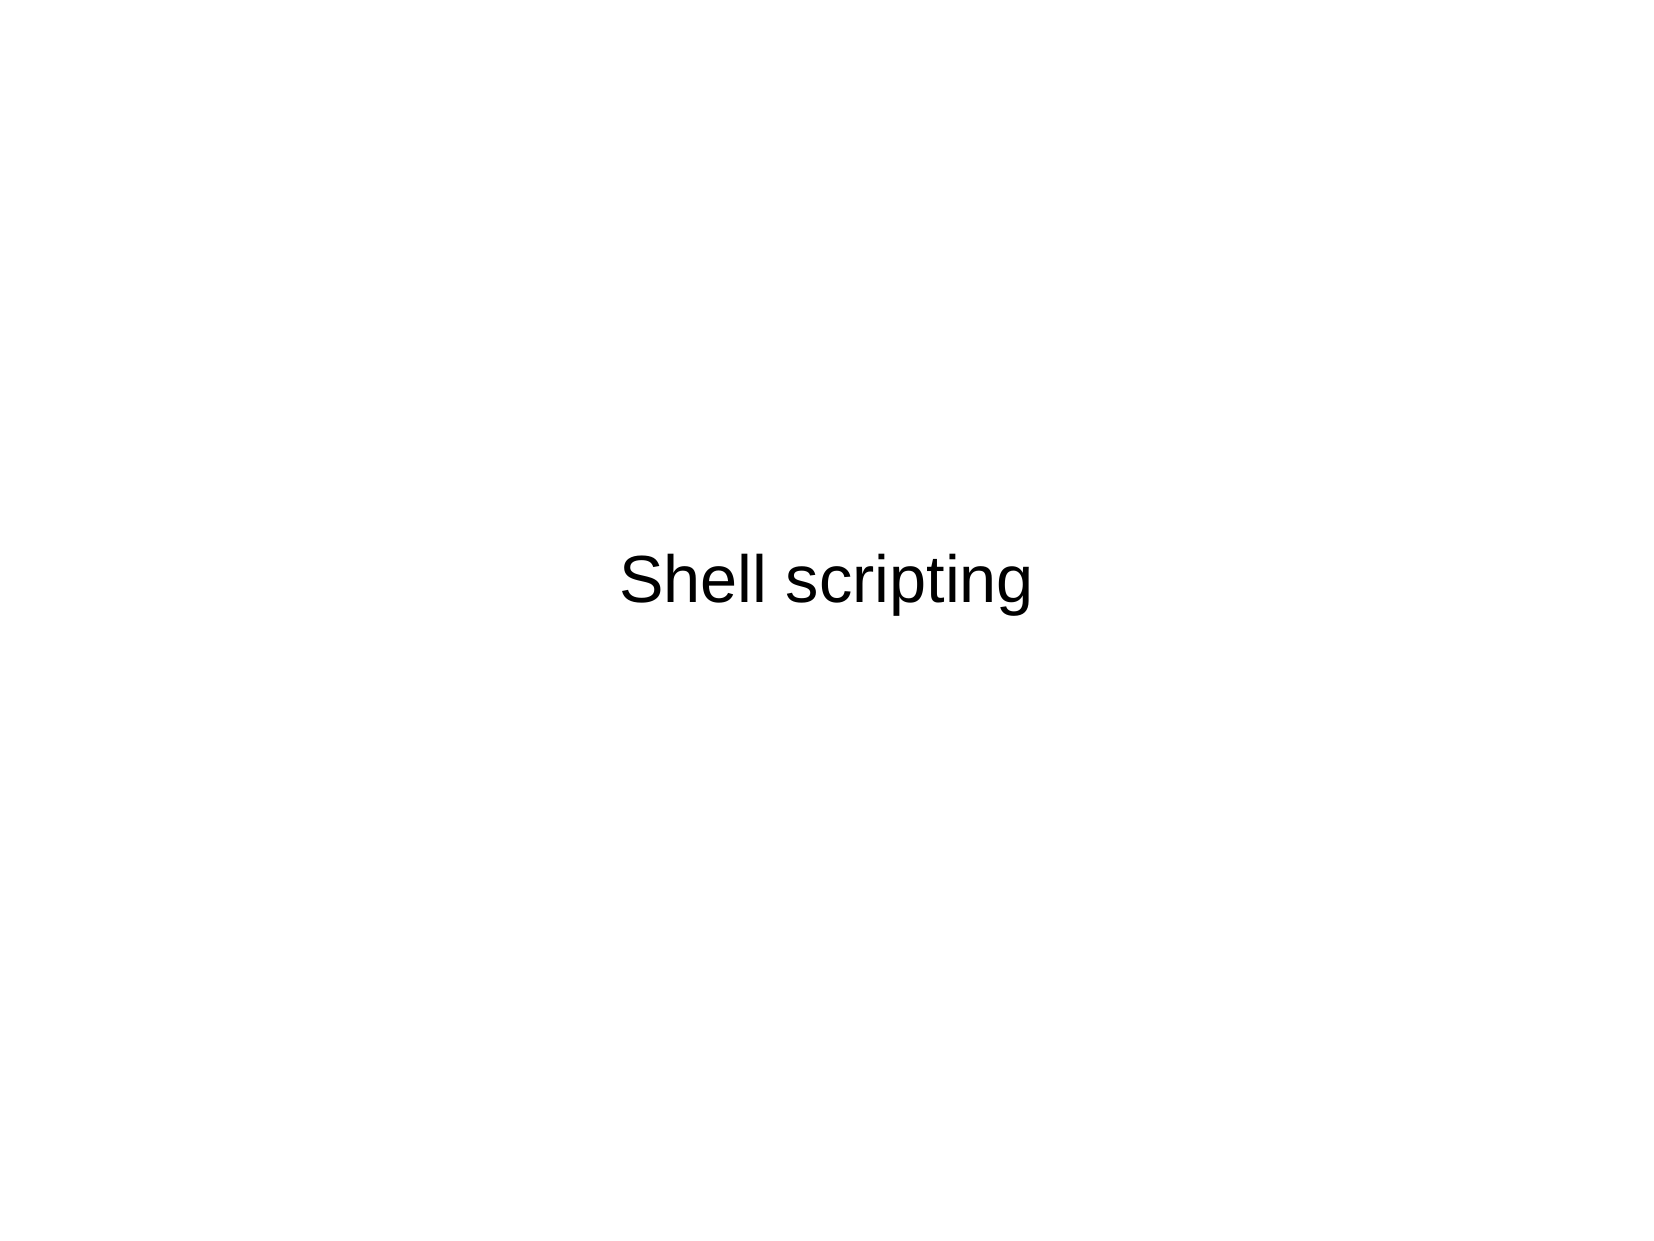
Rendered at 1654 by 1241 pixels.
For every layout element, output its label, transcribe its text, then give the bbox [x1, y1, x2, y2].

subtitle Shell scripting [82, 49, 1571, 1109]
